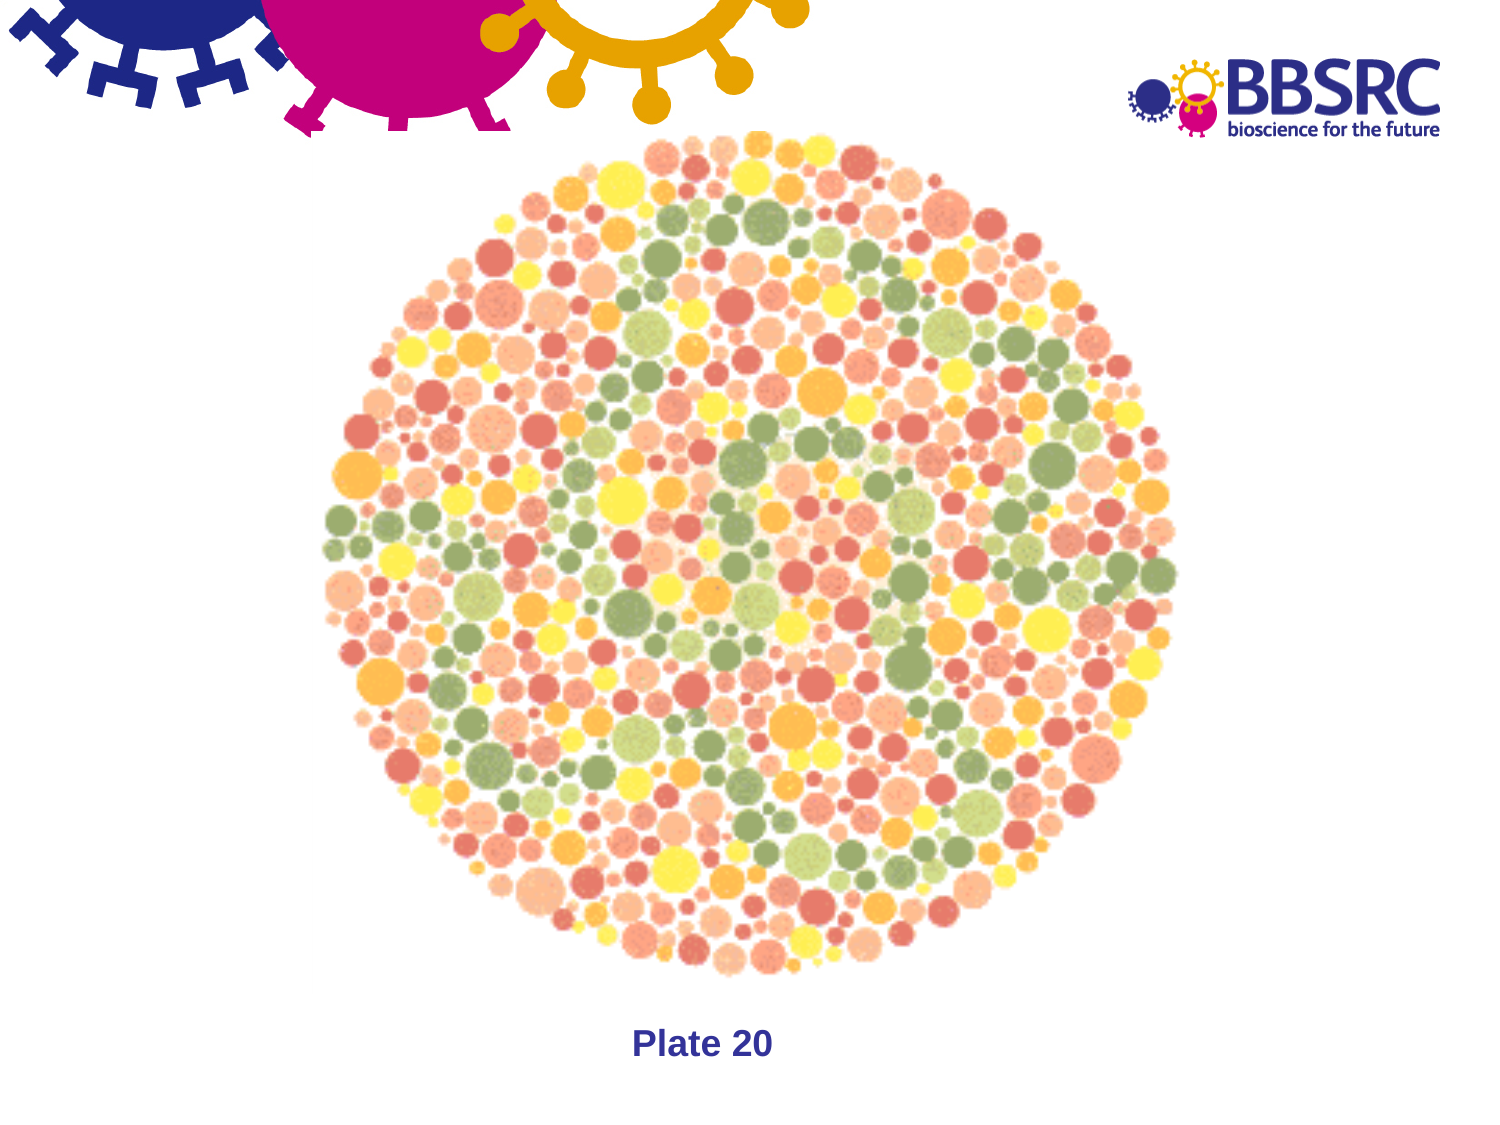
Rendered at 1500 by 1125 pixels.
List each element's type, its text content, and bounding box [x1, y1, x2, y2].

text_box Plate 20 [383, 1011, 1022, 1072]
picture [311, 131, 1189, 994]
